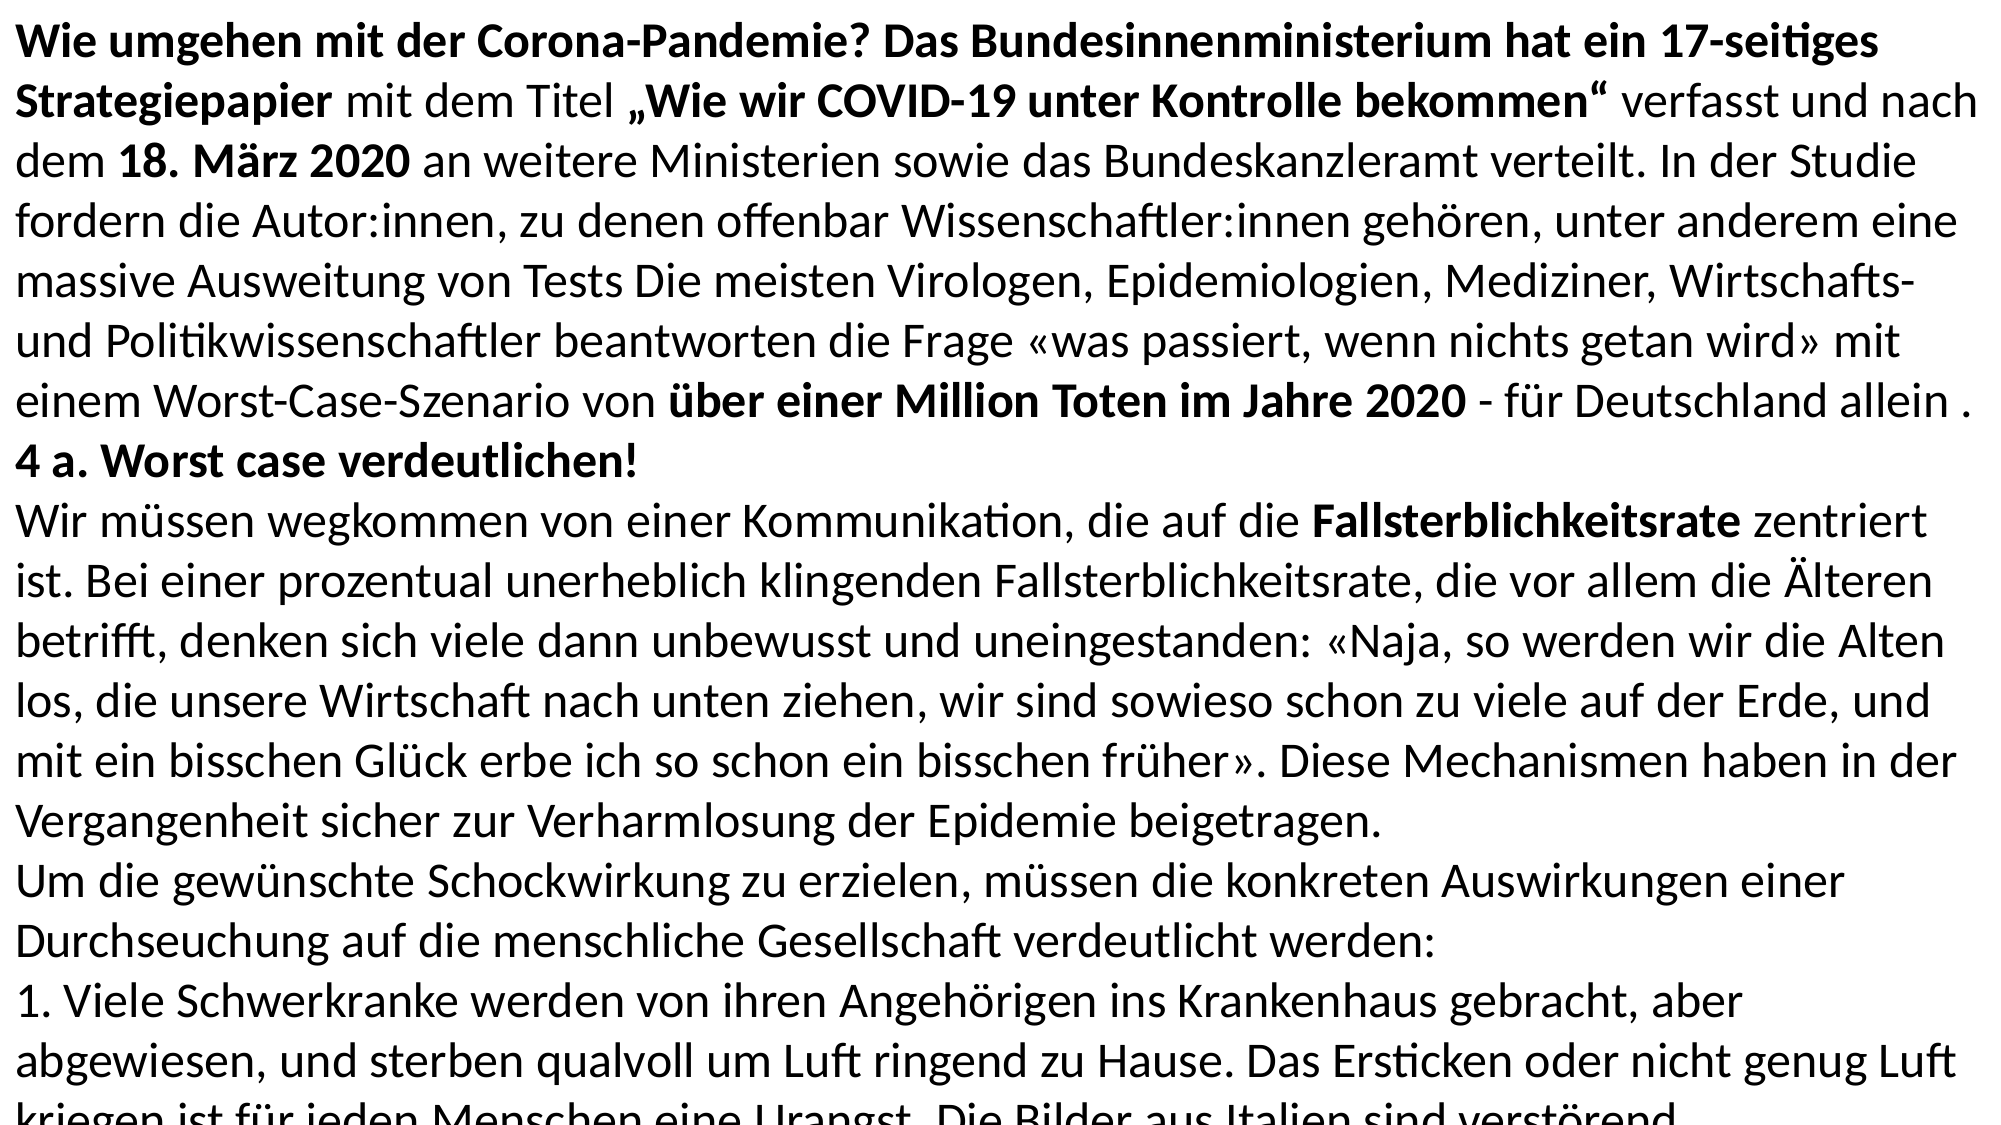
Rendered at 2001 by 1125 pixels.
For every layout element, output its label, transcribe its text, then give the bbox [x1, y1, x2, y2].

text_box Wie umgehen mit der Corona-Pandemie? Das Bundesinnenministerium hat ein 17-seitiges Strategiepapier mit dem Titel „Wie wir COVID-19 unter Kontrolle bekommen“ verfasst und nach dem 18. März 2020 an weitere Ministerien sowie das Bundeskanzleramt verteilt. In der Studie fordern die Autor:innen, zu denen offenbar Wissenschaftler:innen gehören, unter anderem eine massive Ausweitung von Tests Die meisten Virologen, Epidemiologien, Mediziner, Wirtschafts-und Politikwissenschaftler beantworten die Frage «was passiert, wenn nichts getan wird» mit einem Worst-Case-Szenario von über einer Million Toten im Jahre 2020 - für Deutschland allein . 4 a. Worst case verdeutlichen! Wir müssen wegkommen von einer Kommunikation, die auf die Fallsterblichkeitsrate zentriert ist. Bei einer prozentual unerheblich klingenden Fallsterblichkeitsrate, die vor allem die Älteren betrifft, denken sich viele dann unbewusst und uneingestanden: «Naja, so werden wir die Alten los, die unsere Wirtschaft nach unten ziehen, wir sind sowieso schon zu viele auf der Erde, und mit ein bisschen Glück erbe ich so schon ein bisschen früher». Diese Mechanismen haben in der Vergangenheit sicher zur Verharmlosung der Epidemie beigetragen. Um die gewünschte Schockwirkung zu erzielen, müssen die konkreten Auswirkungen einer Durchseuchung auf die menschliche Gesellschaft verdeutlicht werden: Viele Schwerkranke werden von ihren Angehörigen ins Krankenhaus gebracht, aber abgewiesen, und sterben qualvoll um Luft ringend zu Hause. Das Ersticken oder nicht genug Luft kriegen ist für jeden Menschen eine Urangst. Die Bilder aus Italien sind verstörend. [0, 0, 2000, 1125]
